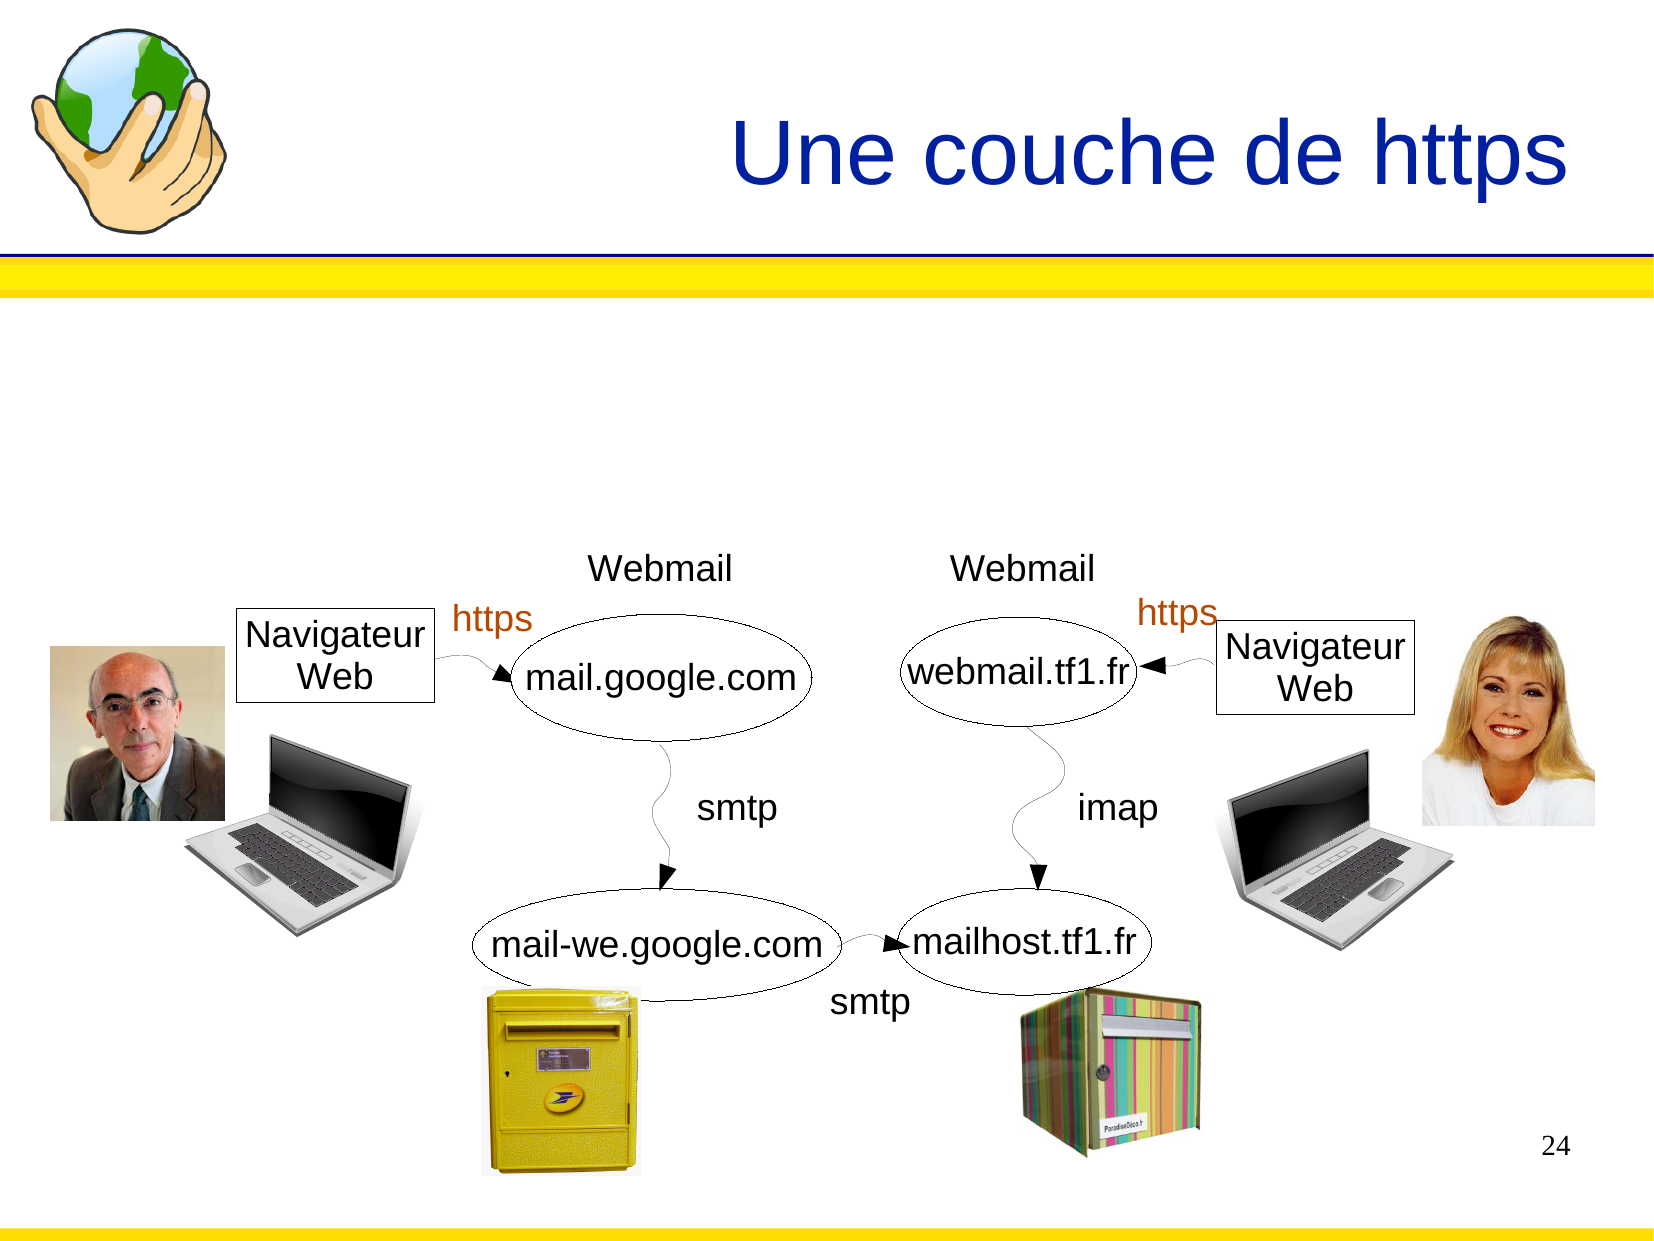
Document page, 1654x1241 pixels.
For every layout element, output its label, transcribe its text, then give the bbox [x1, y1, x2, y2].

picture [1207, 611, 1595, 957]
text_box Navigateur Web [1216, 620, 1415, 715]
text_box imap [1062, 779, 1174, 837]
text_box https [1122, 583, 1299, 674]
text_box https [437, 590, 548, 648]
text_box Navigateur Web [236, 608, 435, 703]
picture [969, 982, 1261, 1161]
text_box smtp [682, 779, 793, 837]
title Une couche de https [372, 49, 1571, 257]
text_box smtp [814, 973, 926, 1031]
text_box mail.google.com [510, 614, 813, 742]
text_box mailhost.tf1.fr [897, 888, 1152, 996]
picture [481, 986, 641, 1176]
text_box mail-we.google.com [472, 888, 842, 1002]
text_box webmail.tf1.fr [900, 617, 1137, 727]
picture [11, 14, 246, 248]
text_box Webmail [572, 539, 747, 609]
picture [50, 646, 432, 942]
text_box Webmail [935, 539, 1110, 609]
